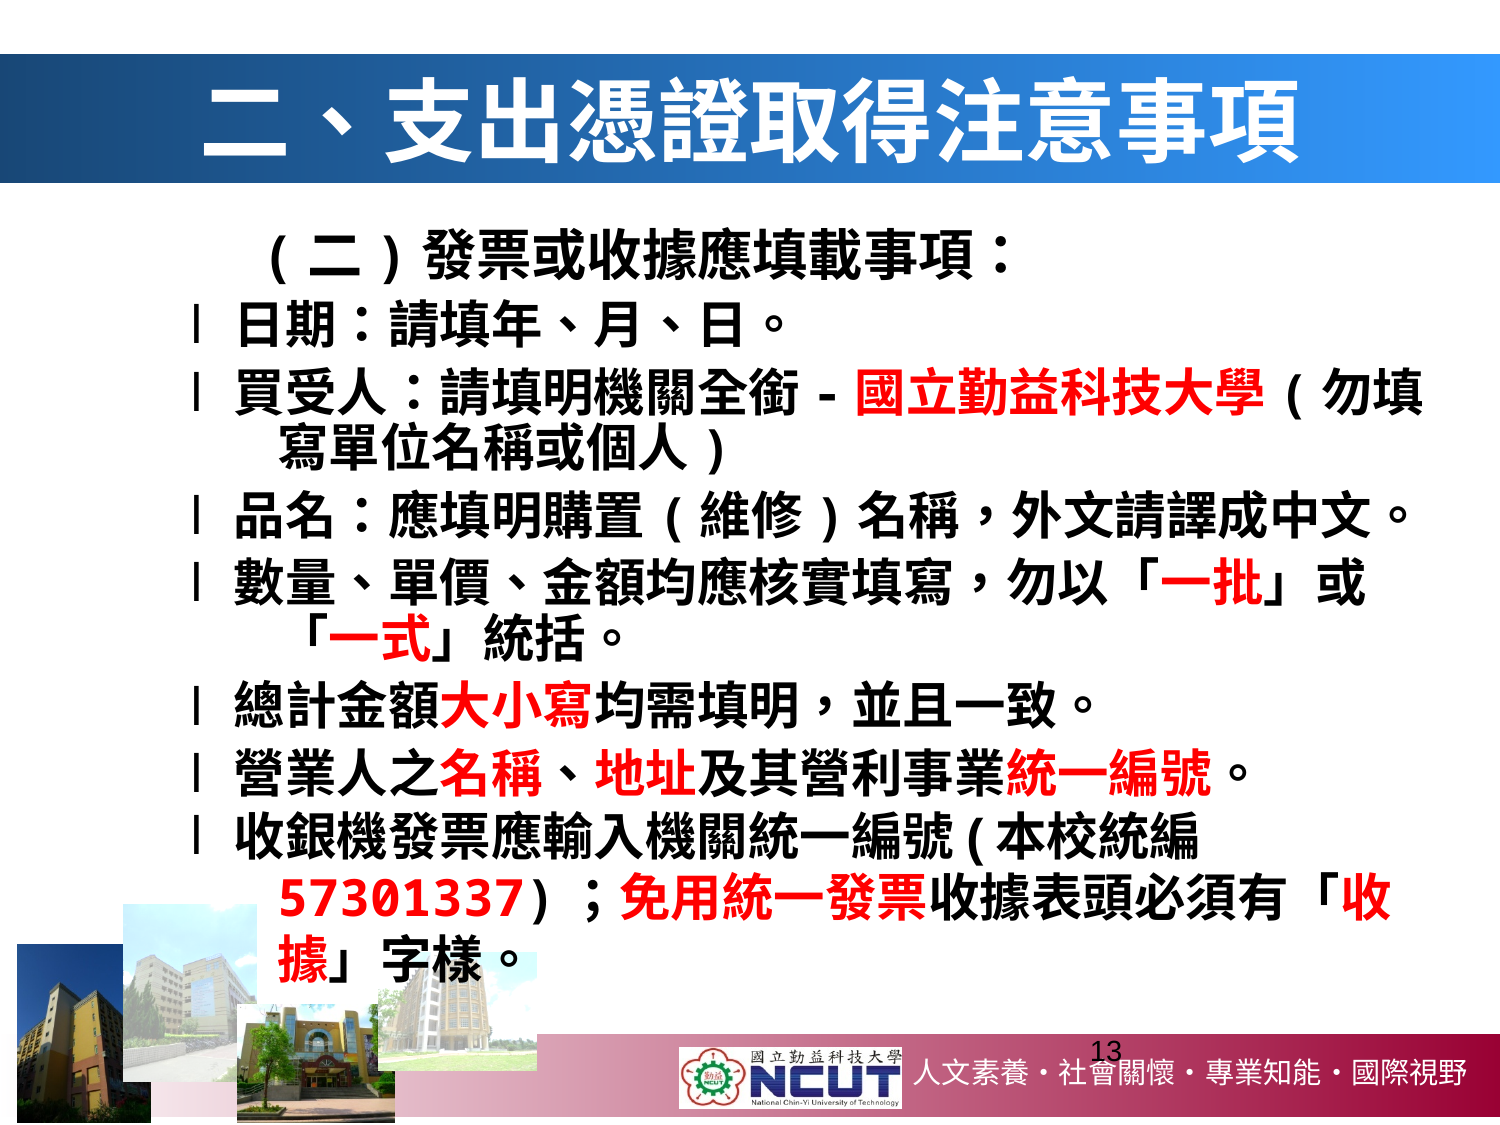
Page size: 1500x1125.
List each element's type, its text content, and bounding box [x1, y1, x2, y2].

list (二)發票或收據應填載事項： 日期：請填年、月、日。 買受人：請填明機關全銜-國立勤益科技大學(勿填寫單位名稱或個人) 品名：應填明購置(維修)名稱，外文請譯成中文。 數量、單價、金額均應核實填寫，勿以「一批」或「一式」統括。 總計金額大小寫均需填明，並且一致。 營業人之名稱、地址及其營利事業統一編號。 收銀機發票應輸入機關統一編號(本校統編57301337)；免用統一發票收據表頭必須有「收據」字樣。 [64, 220, 1447, 1012]
title 二、支出憑證取得注意事項 [0, 54, 1500, 183]
text_box [1074, 1024, 1426, 1103]
